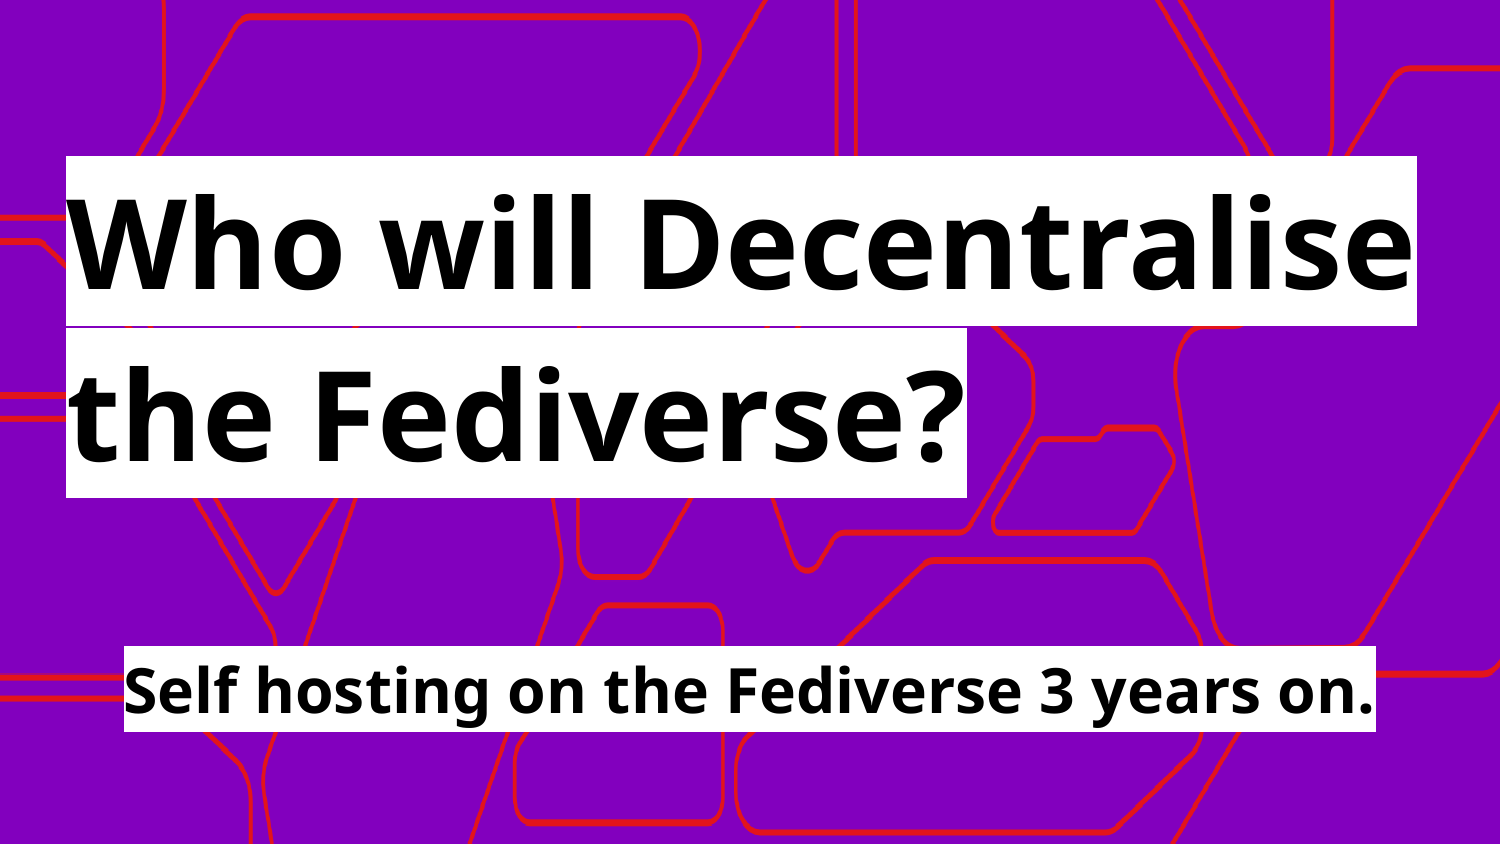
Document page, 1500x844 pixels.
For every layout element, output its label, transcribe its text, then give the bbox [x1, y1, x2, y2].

picture [0, 0, 1500, 844]
title Who will Decentralise the Fediverse? [51, 224, 1449, 459]
subtitle Self hosting on the Fediverse 3 years on. [51, 617, 1449, 748]
